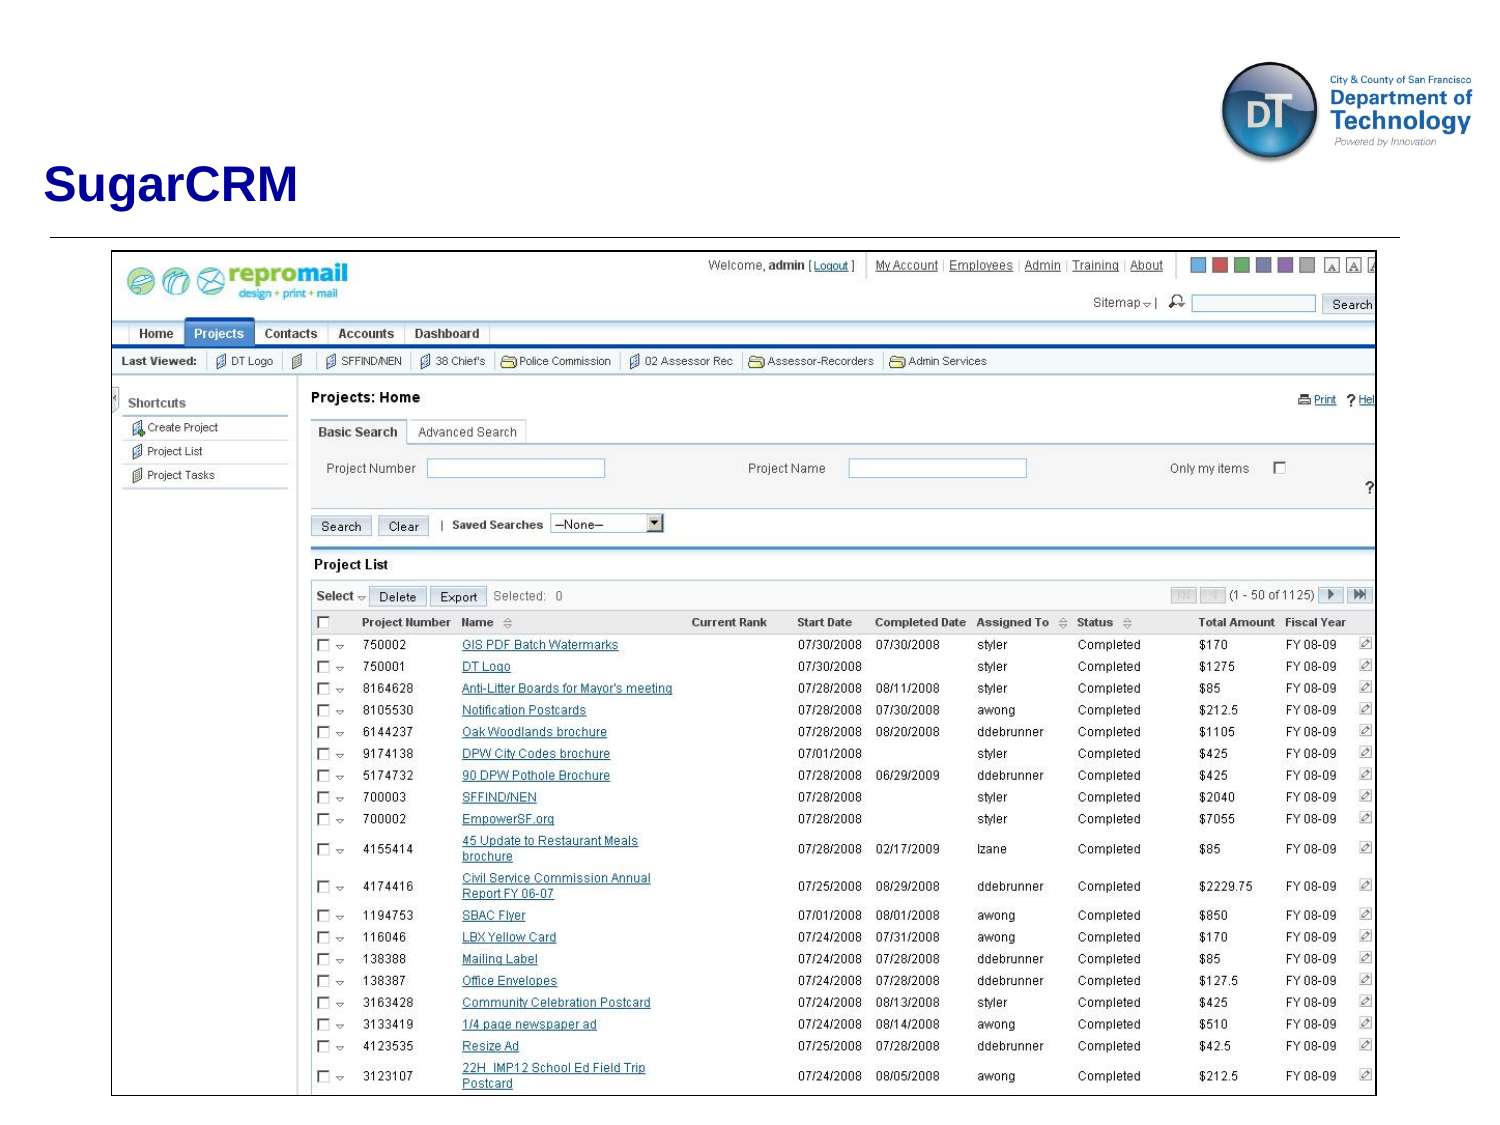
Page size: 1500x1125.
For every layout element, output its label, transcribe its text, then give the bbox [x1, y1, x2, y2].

title SugarCRM [28, 117, 1104, 220]
picture [1216, 59, 1477, 167]
text_box [112, 251, 1375, 1095]
